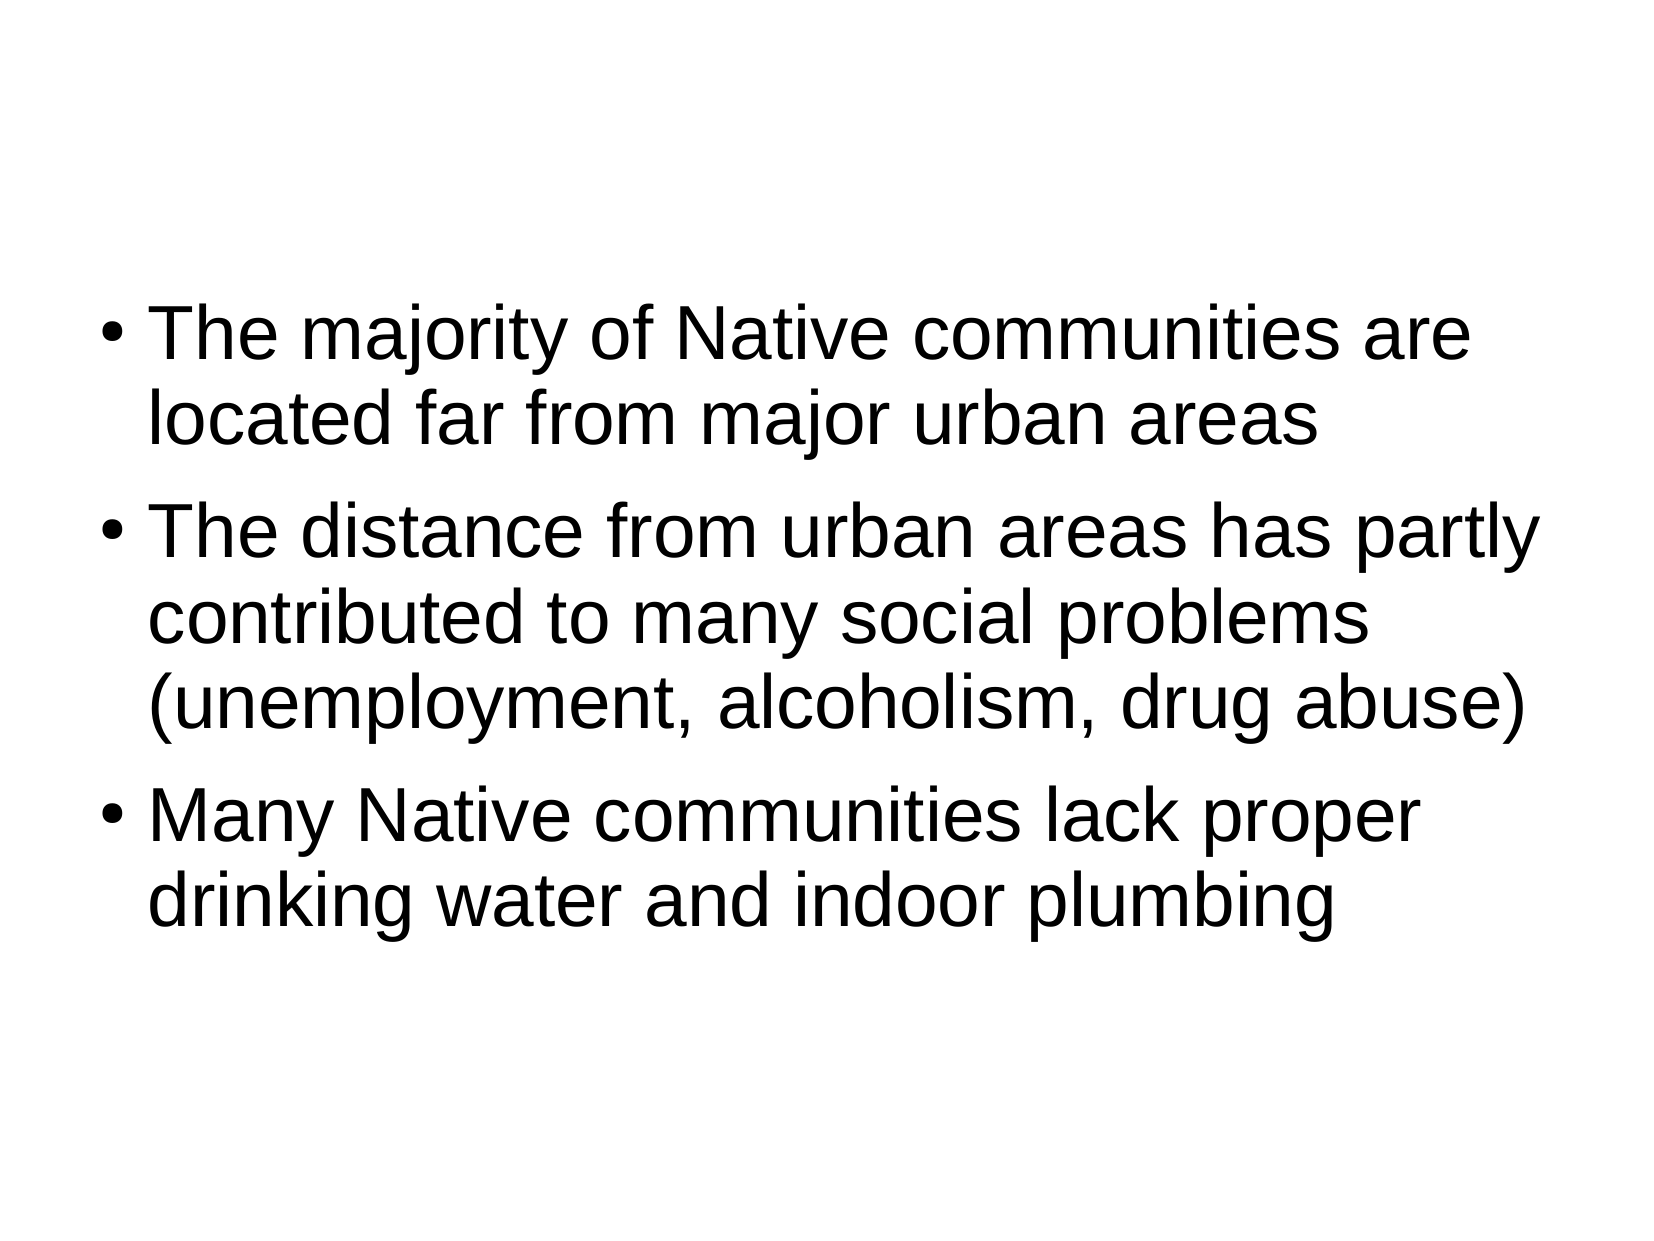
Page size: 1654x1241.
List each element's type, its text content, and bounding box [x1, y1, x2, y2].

list The majority of Native communities are located far from major urban areas The distance from urban areas has partly contributed to many social problems (unemployment, alcoholism, drug abuse) Many Native communities lack proper drinking water and indoor plumbing [82, 290, 1571, 1010]
